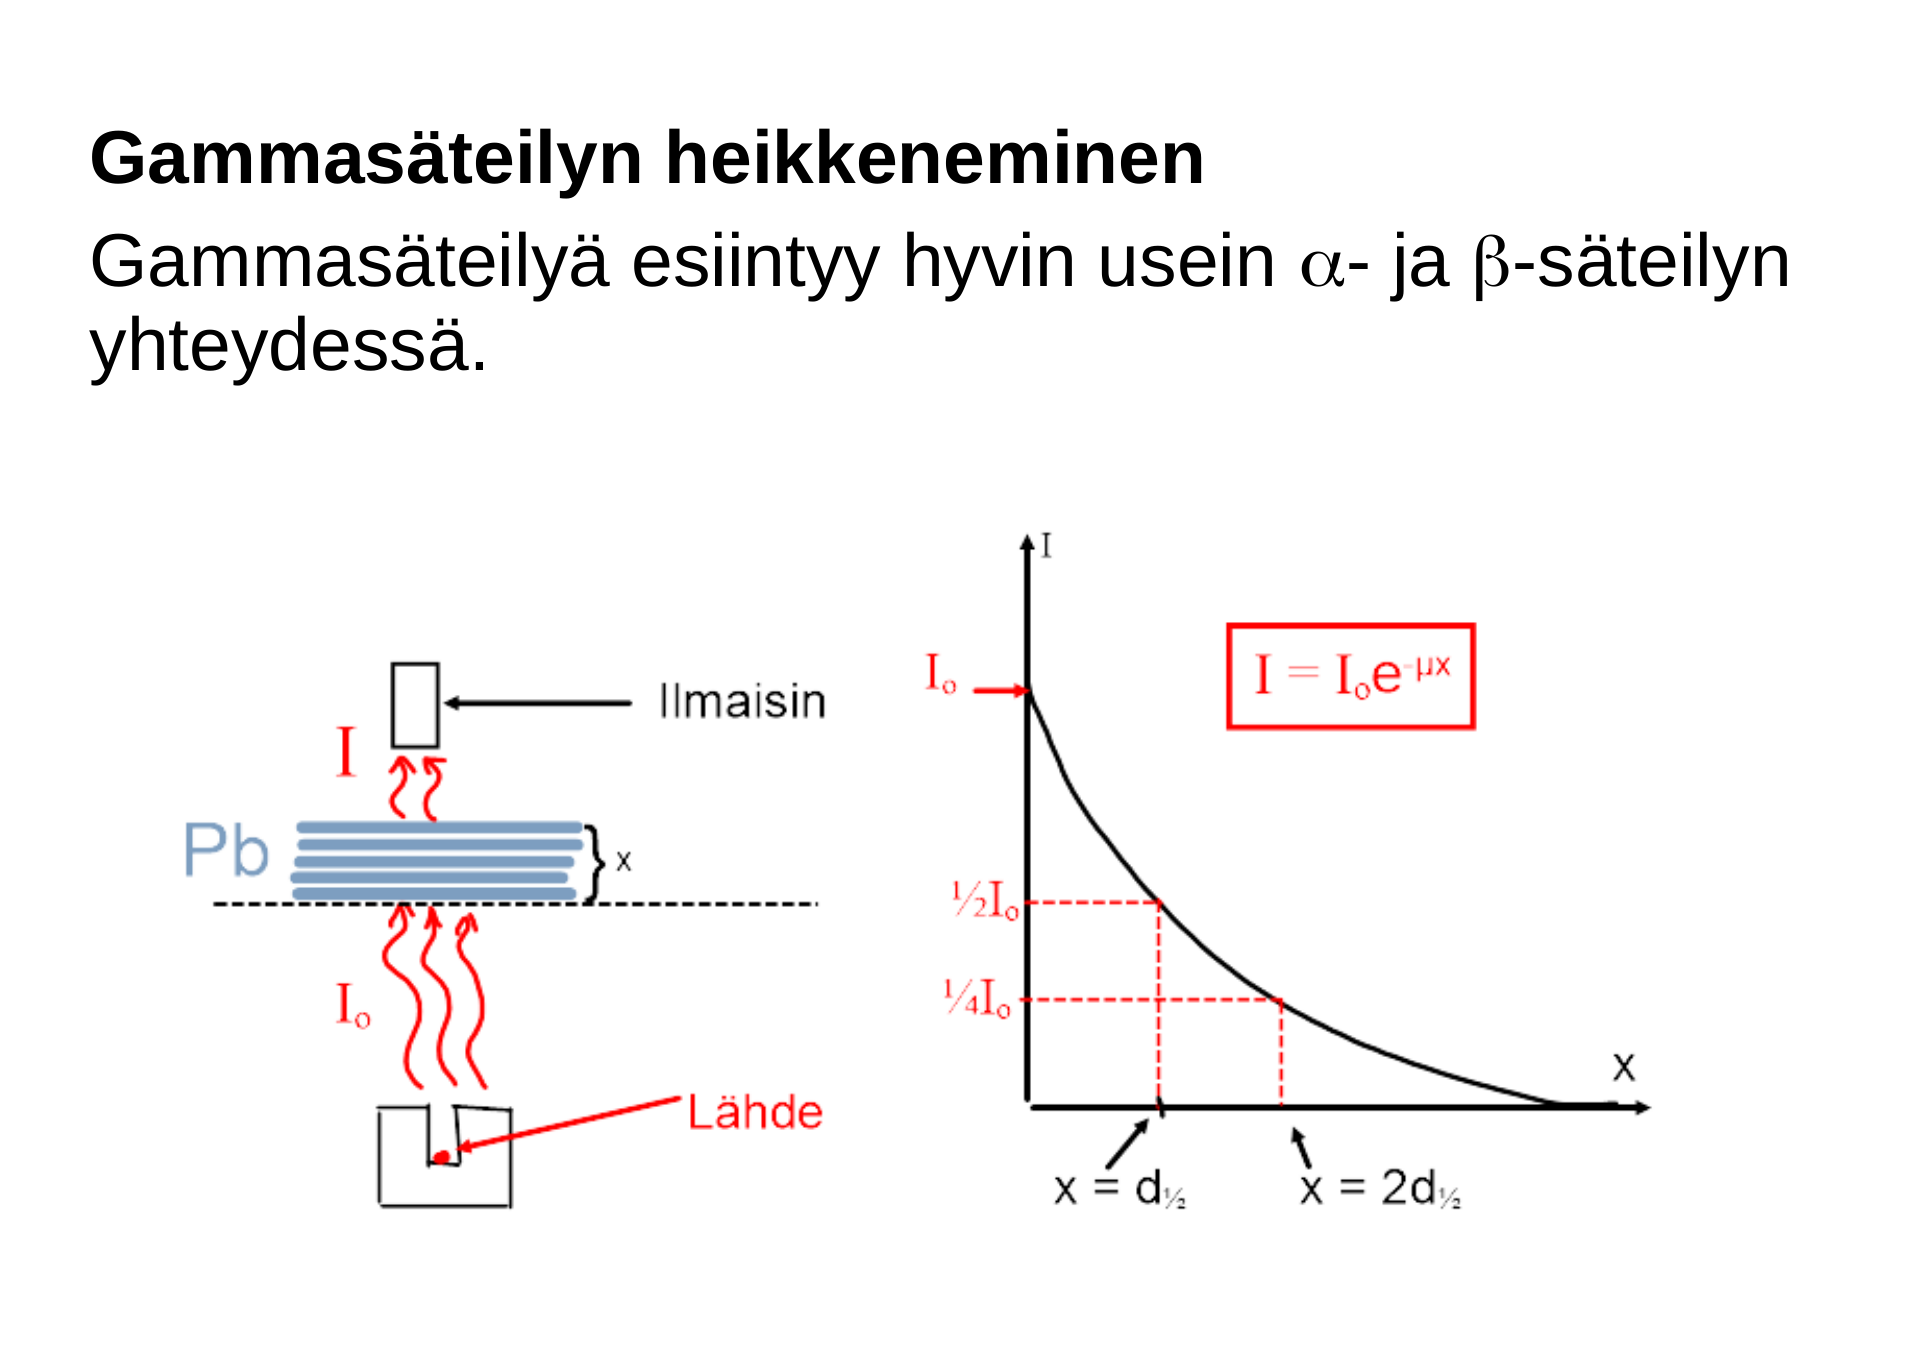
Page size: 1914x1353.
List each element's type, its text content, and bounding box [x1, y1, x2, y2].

picture [118, 427, 1700, 1276]
text_box Gammasäteilyn heikkeneminen Gammasäteilyä esiintyy hyvin usein a- ja b-säteilyn yhteydessä. [75, 107, 1808, 402]
